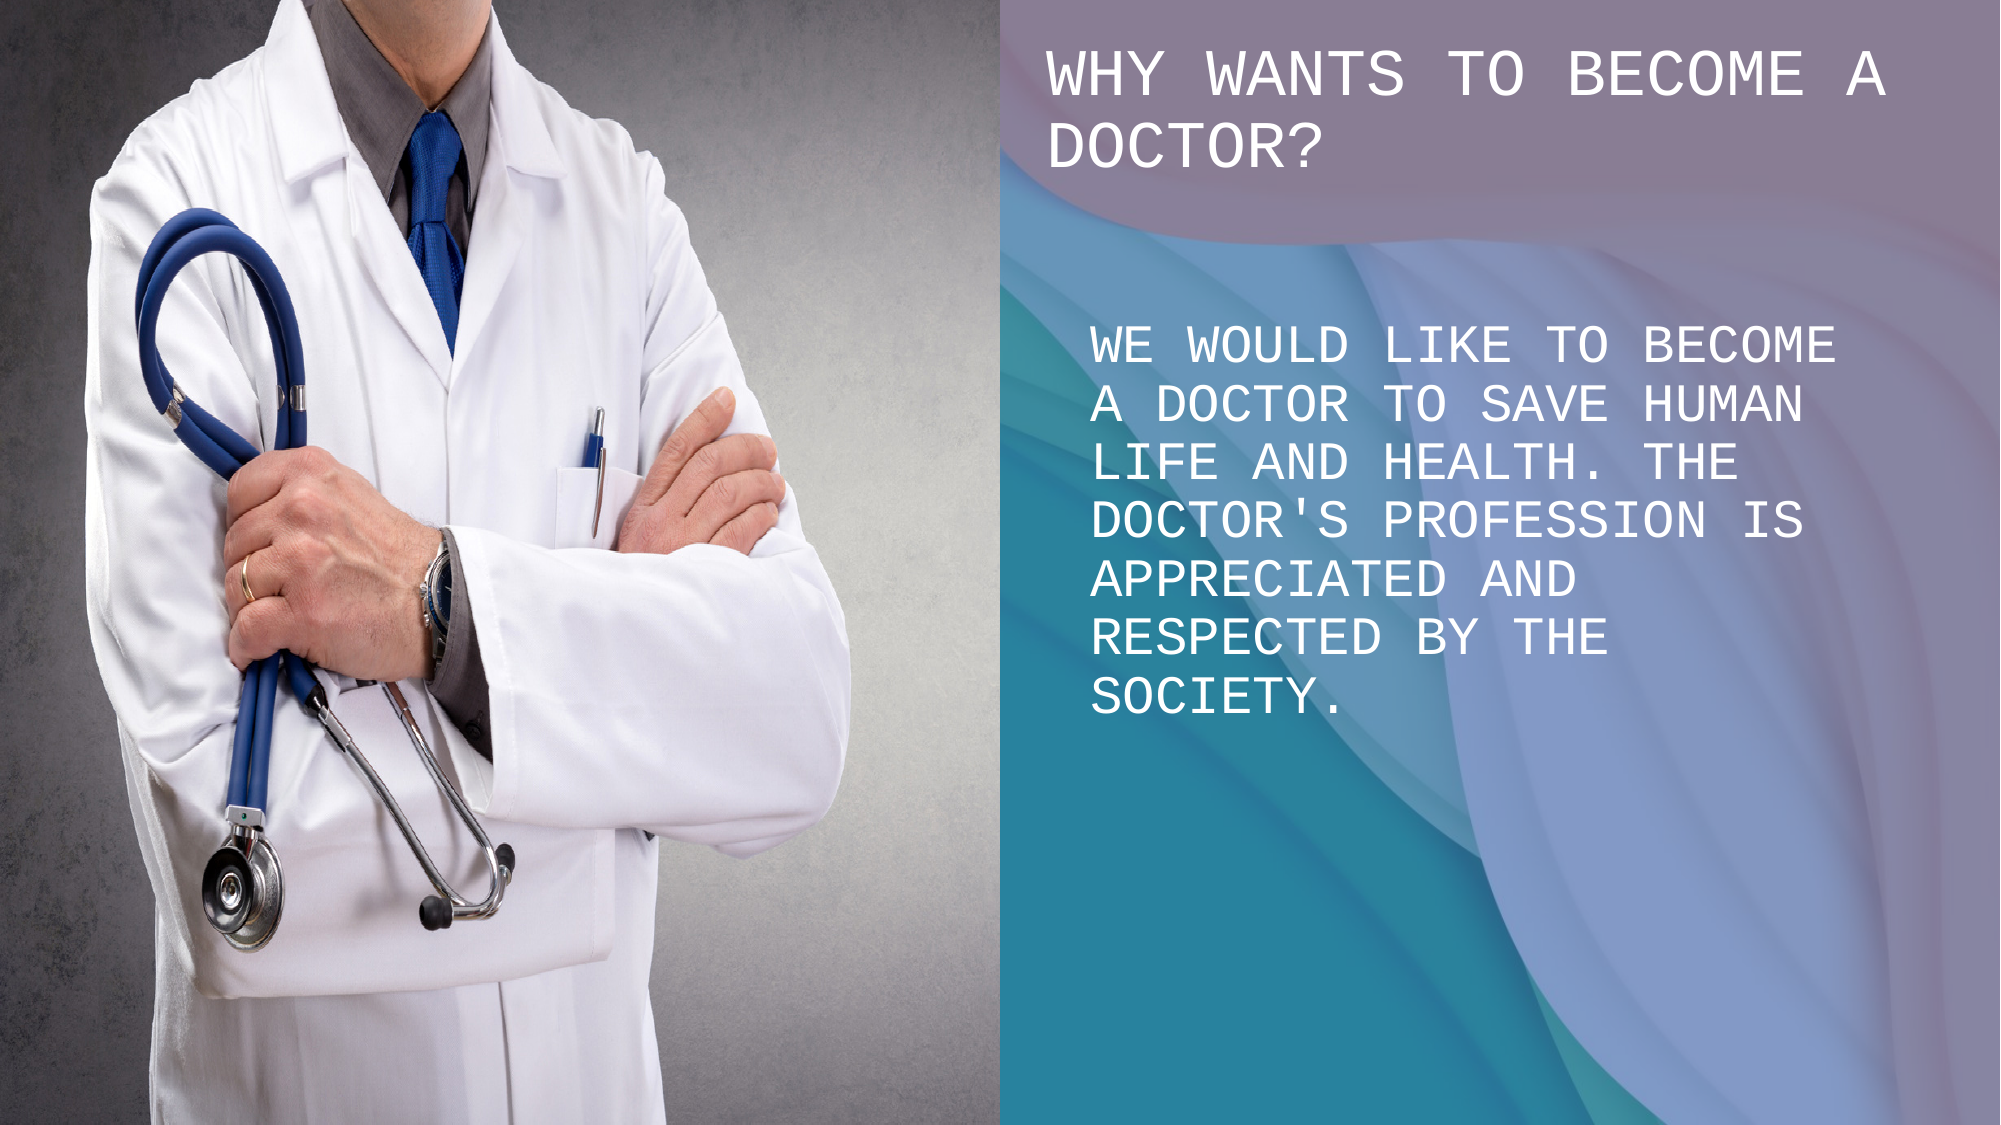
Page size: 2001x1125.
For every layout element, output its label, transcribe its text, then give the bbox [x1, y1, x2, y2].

subtitle WHY WANTS TO BECOME A DOCTOR? [1031, 30, 2000, 342]
title WE WOULD LIKE TO BECOME A DOCTOR TO SAVE HUMAN LIFE AND HEALTH. THE DOCTOR'S PROFESSION IS APPRECIATED AND RESPECTED BY THE SOCIETY. [1075, 342, 1892, 733]
picture [0, 0, 2000, 1125]
